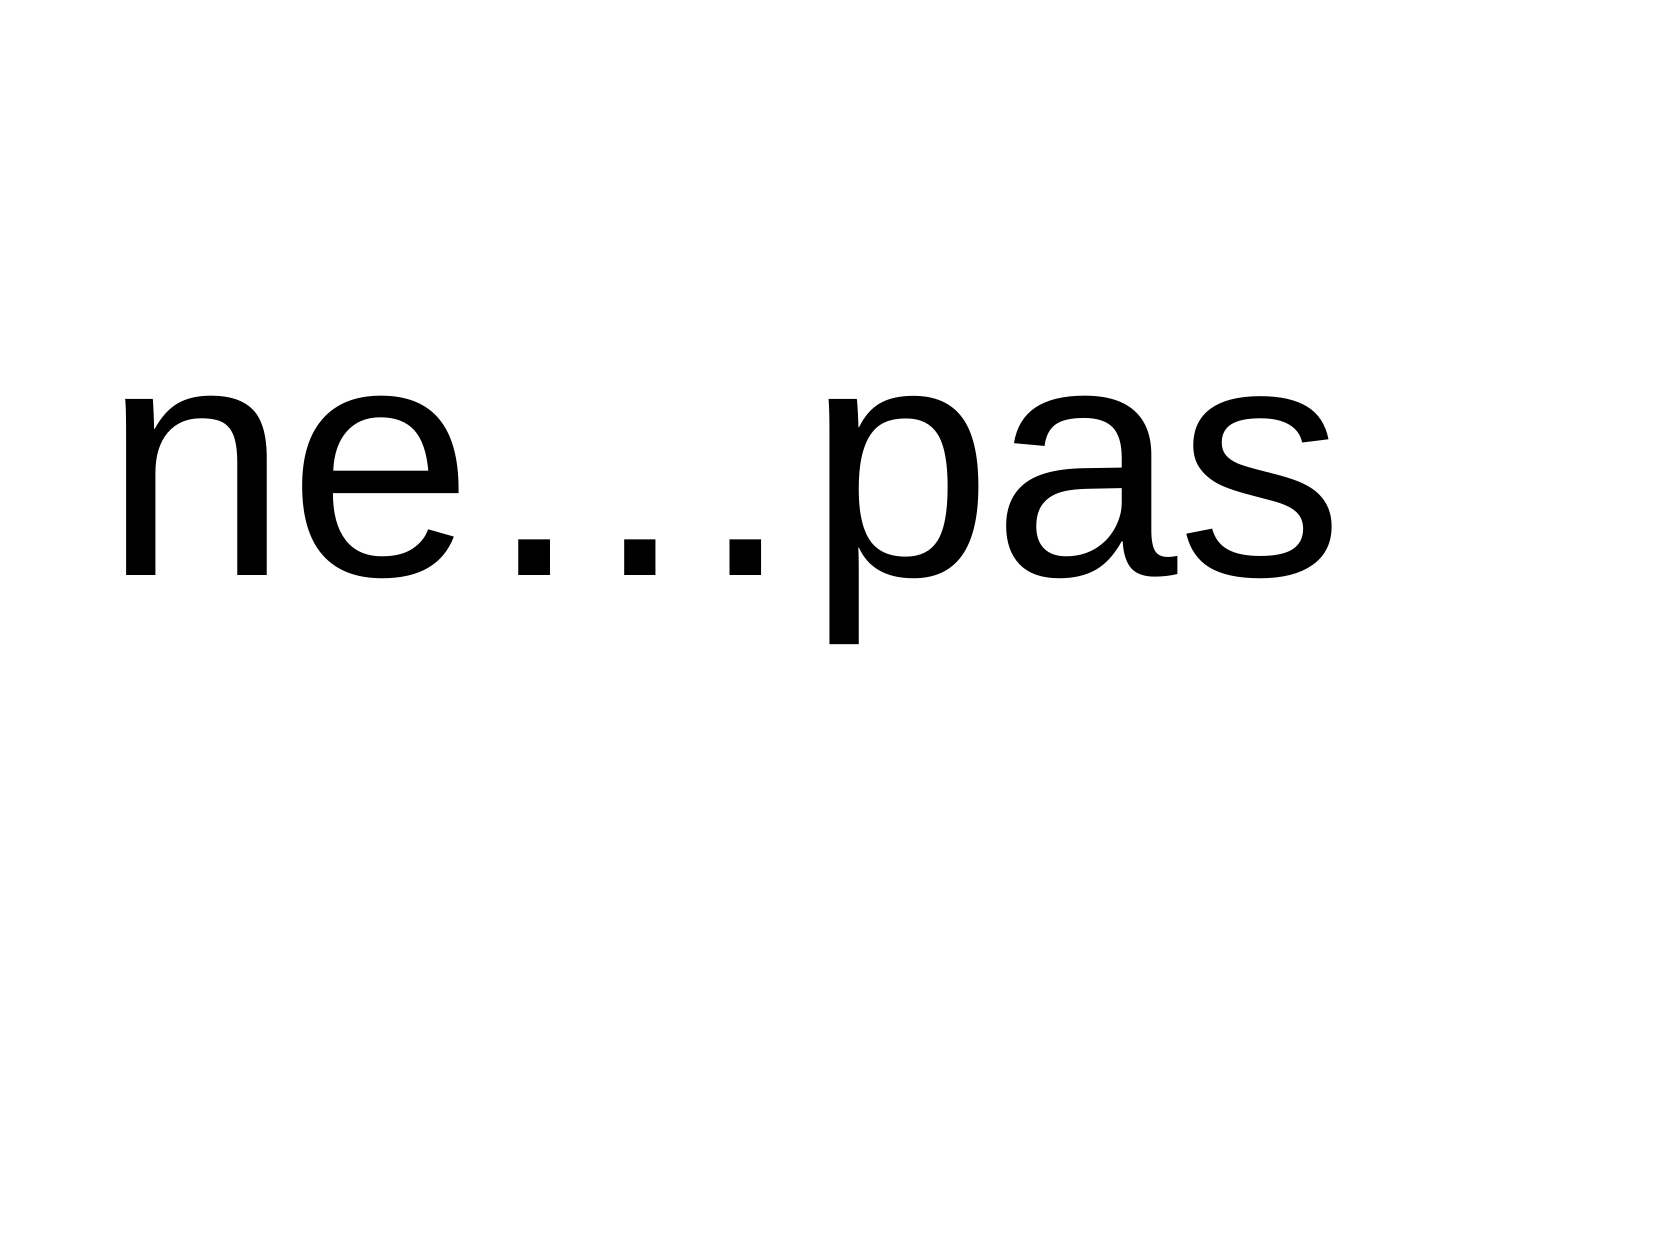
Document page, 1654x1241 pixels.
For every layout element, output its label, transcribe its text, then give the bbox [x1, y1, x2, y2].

text_box ne…pas [88, 265, 1565, 653]
